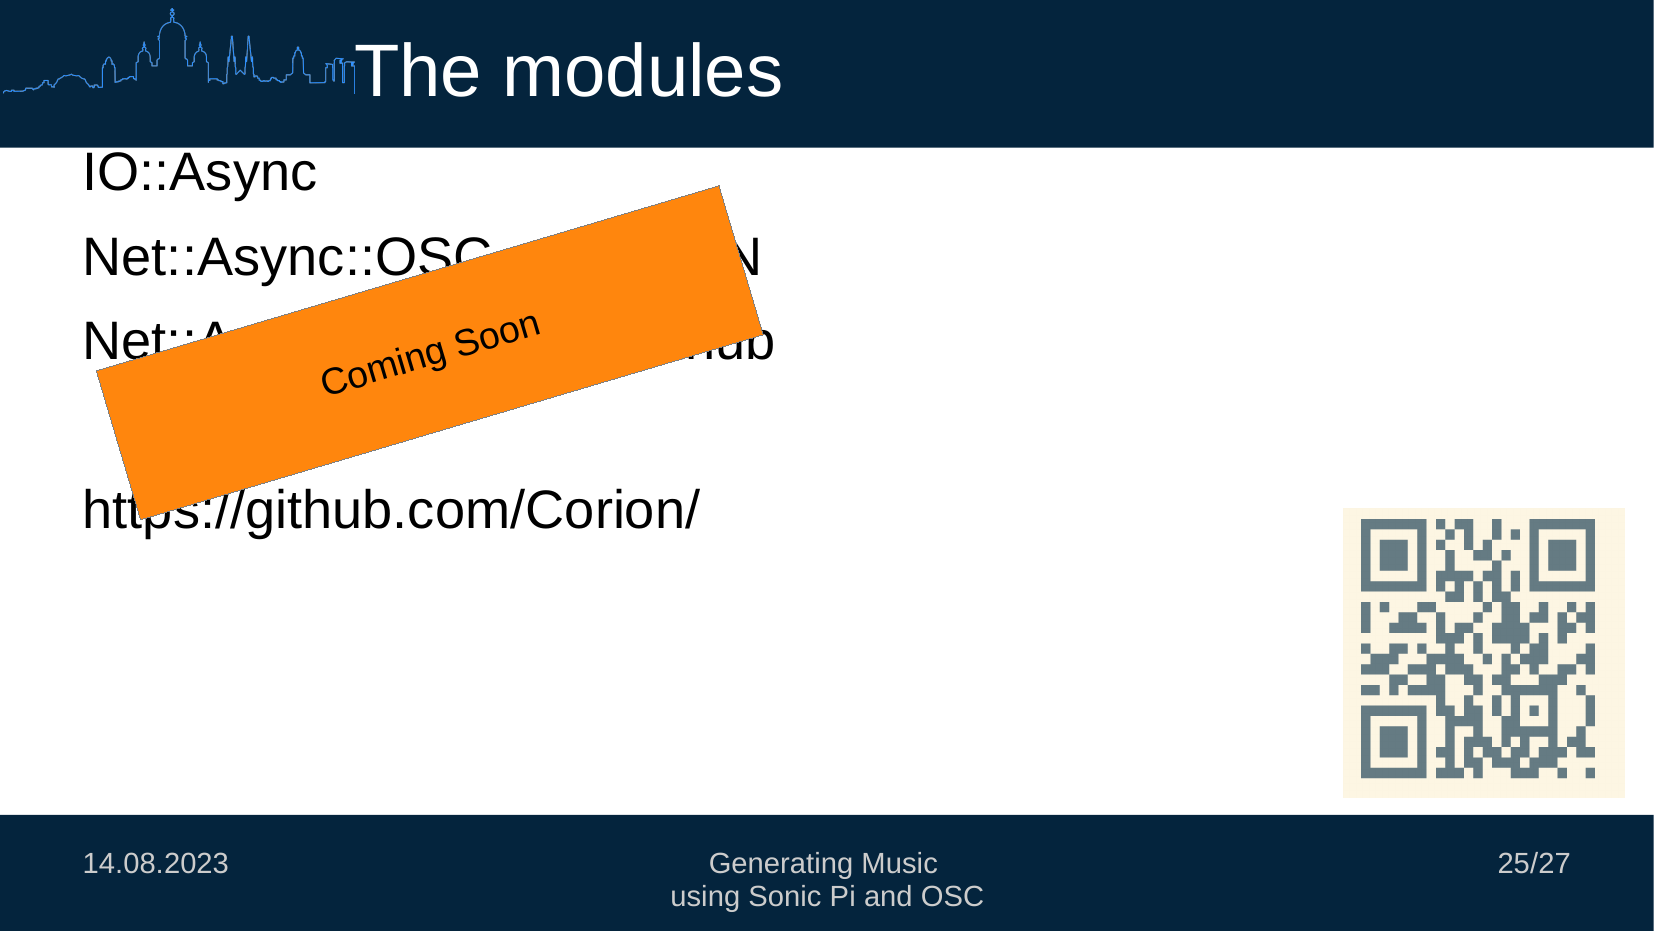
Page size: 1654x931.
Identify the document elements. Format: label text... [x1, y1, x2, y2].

picture [1343, 508, 1625, 798]
picture [3, 8, 354, 94]
list IO::Async Net::Async::OSC - on CPAN Net::Async::OSC - on Github https://github.com/Corion/ [82, 141, 809, 815]
text_box Coming Soon [96, 185, 764, 520]
title The modules [354, 5, 1654, 136]
